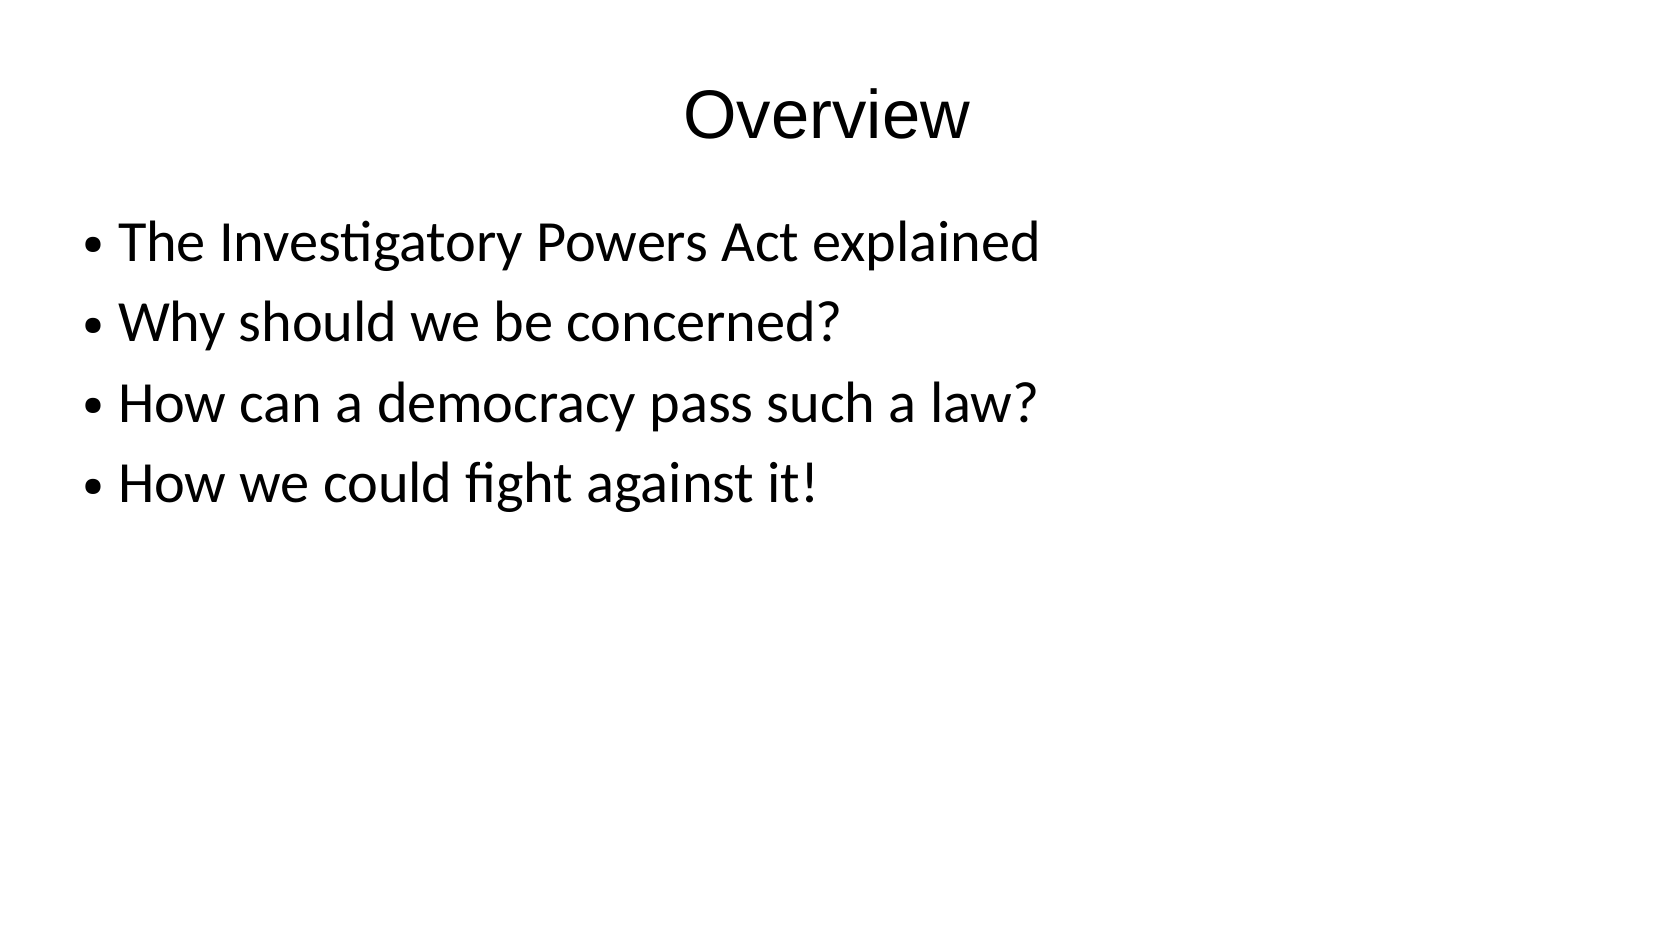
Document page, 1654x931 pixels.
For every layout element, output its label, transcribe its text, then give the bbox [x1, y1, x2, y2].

list The Investigatory Powers Act explained Why should we be concerned? How can a democracy pass such a law? How we could fight against it! [82, 217, 1571, 758]
title Overview [82, 37, 1571, 193]
